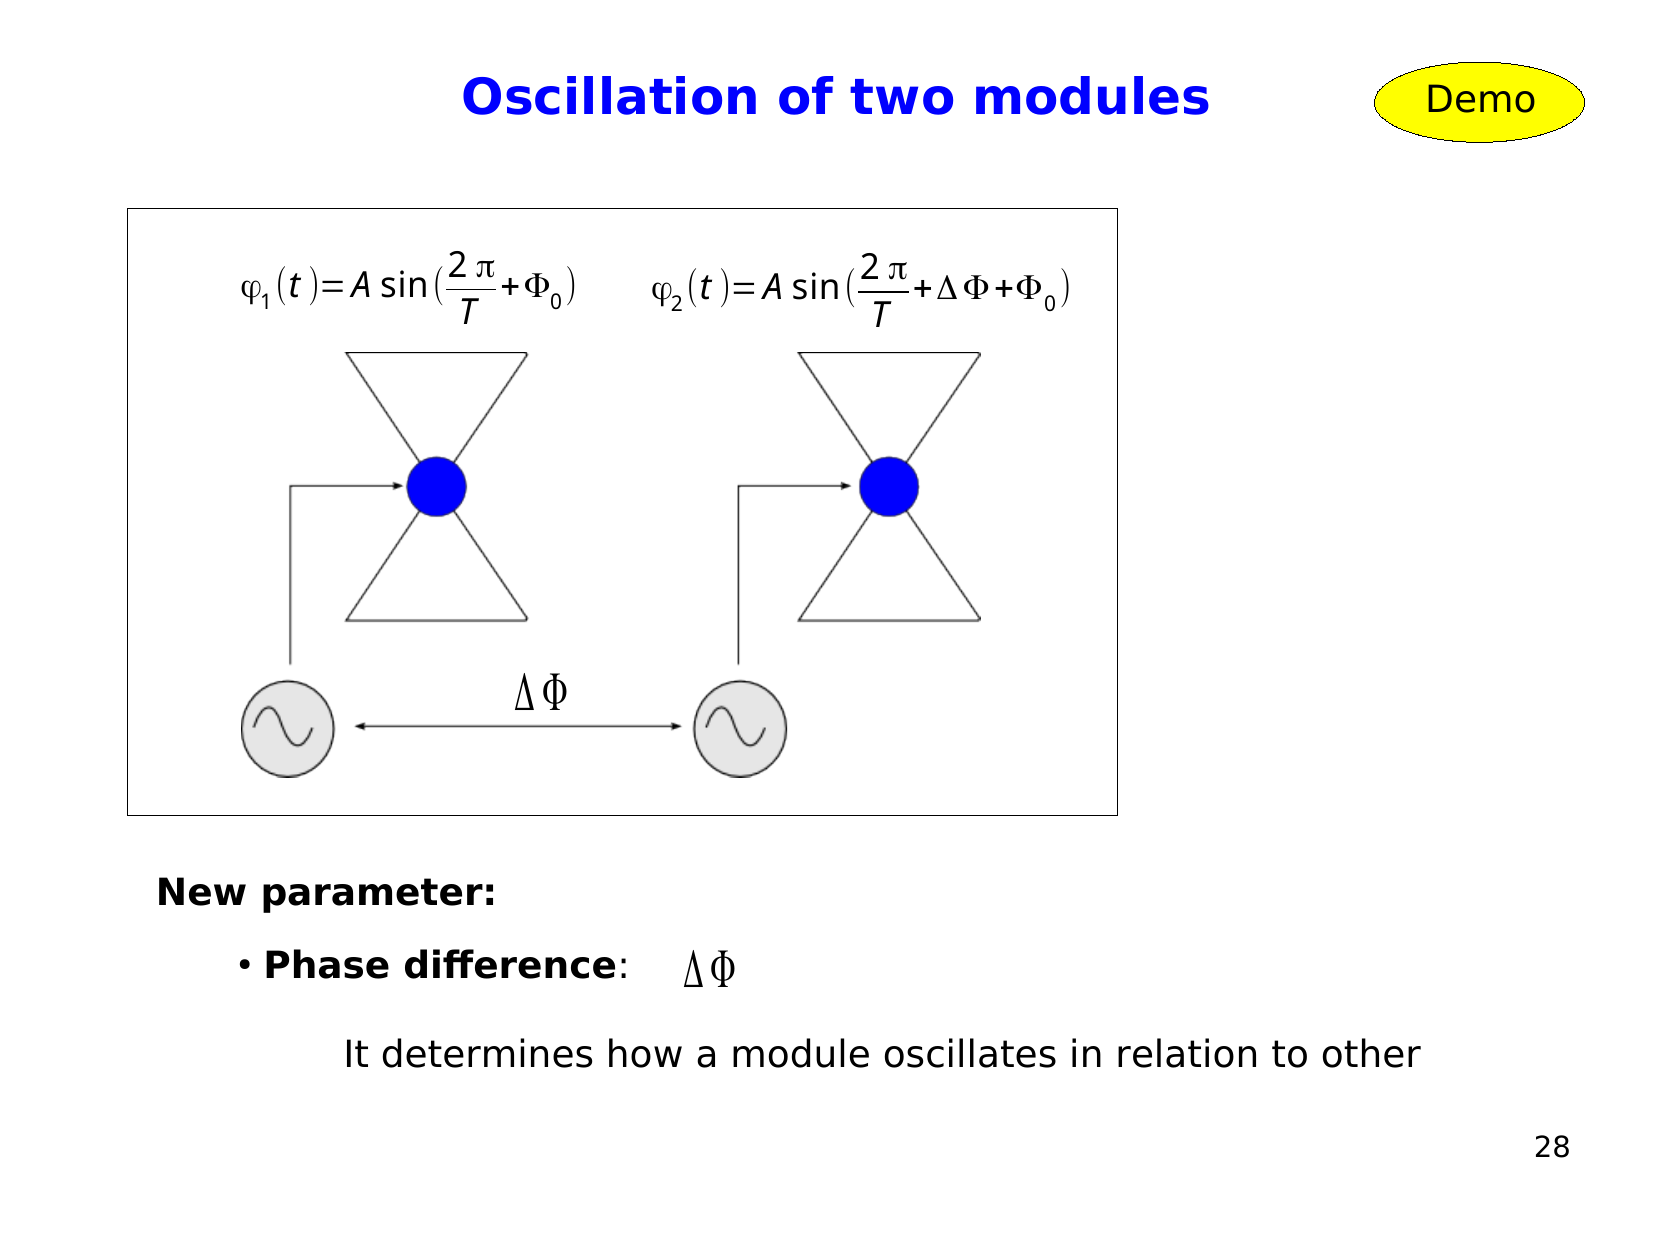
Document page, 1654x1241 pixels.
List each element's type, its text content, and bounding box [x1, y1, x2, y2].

chart [642, 245, 1079, 336]
text_box Phase difference: [223, 936, 648, 995]
chart [674, 945, 744, 988]
picture [241, 352, 981, 778]
text_box New parameter: [141, 863, 513, 922]
text_box [1416, 62, 1543, 70]
text_box [1374, 72, 1585, 143]
text_box It determines how a module oscillates in relation to other [328, 1025, 1437, 1085]
text_box Oscillation of two modules [446, 60, 1227, 134]
text_box Demo [1410, 70, 1552, 129]
chart [506, 668, 576, 711]
chart [231, 243, 587, 334]
